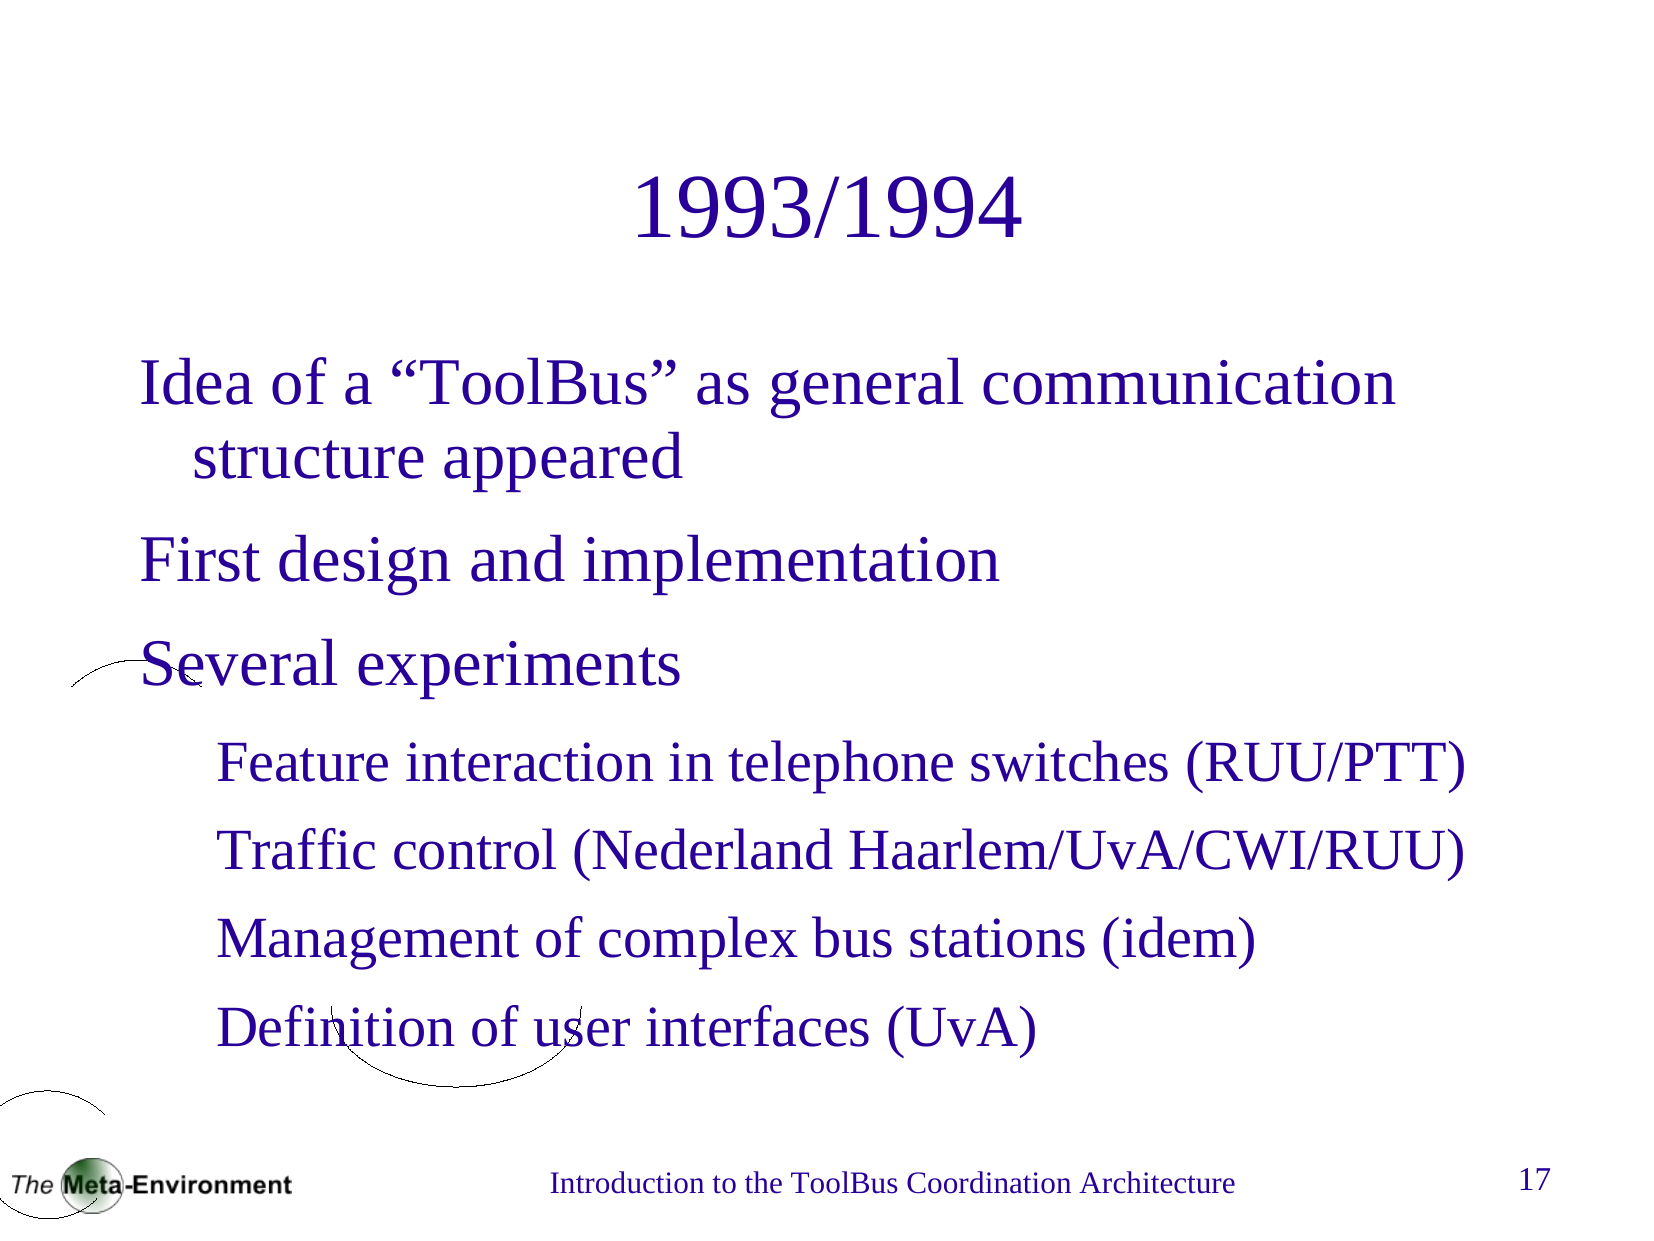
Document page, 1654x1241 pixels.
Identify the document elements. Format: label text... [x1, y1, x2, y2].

list Idea of a “ToolBus” as general communication structure appeared First design and implementation Several experiments Feature interaction in telephone switches (RUU/PTT) Traffic control (Nederland Haarlem/UvA/CWI/RUU) Management of complex bus stations (idem) Definition of user interfaces (UvA) [121, 344, 1534, 1127]
title 1993/1994 [121, 102, 1534, 311]
picture [12, 1158, 292, 1214]
